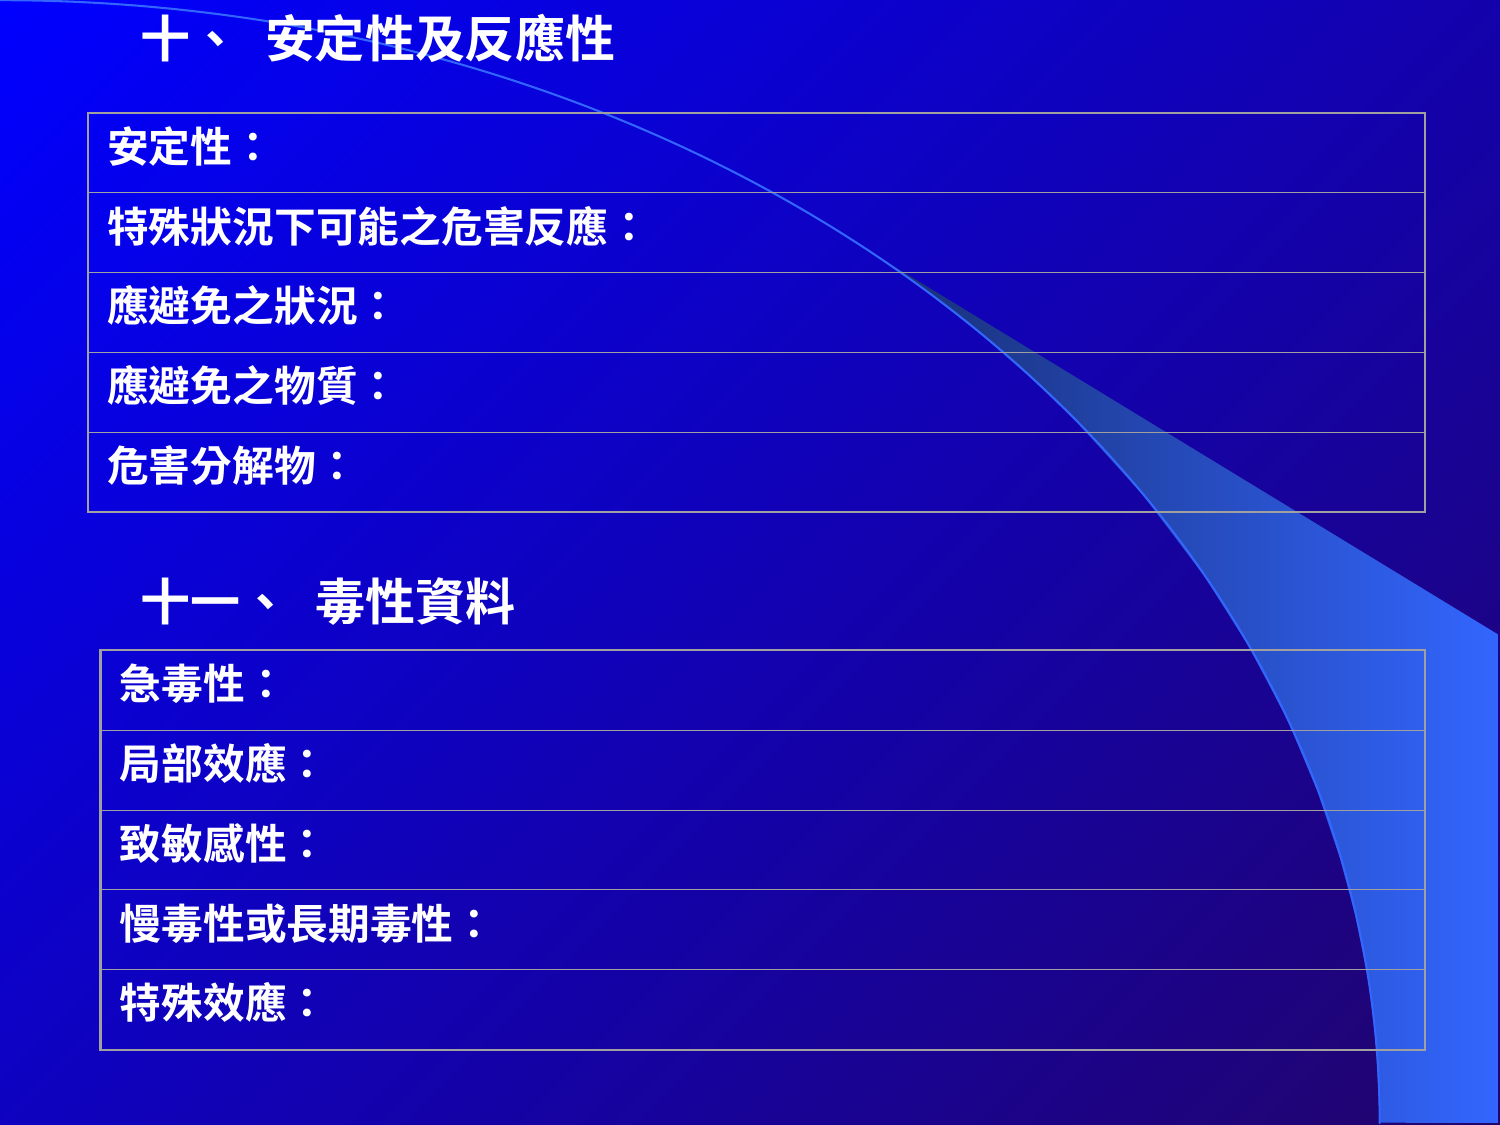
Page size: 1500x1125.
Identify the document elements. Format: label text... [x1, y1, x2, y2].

text_box 應避免之物質： [92, 353, 1420, 432]
text_box 特殊效應： [105, 970, 1420, 1049]
text_box 十、 安定性及反應性 [125, 0, 630, 75]
text_box 應避免之狀況： [92, 273, 1420, 352]
text_box 特殊狀況下可能之危害反應： [92, 193, 1420, 272]
text_box 慢毒性或長期毒性： [105, 890, 1420, 969]
text_box 急毒性： [105, 651, 1420, 730]
text_box 危害分解物： [92, 433, 1420, 511]
text_box 安定性： [92, 114, 1420, 192]
text_box 十一、 毒性資料 [125, 562, 530, 638]
text_box 局部效應： [105, 731, 1420, 810]
text_box 致敏感性： [105, 811, 1420, 889]
